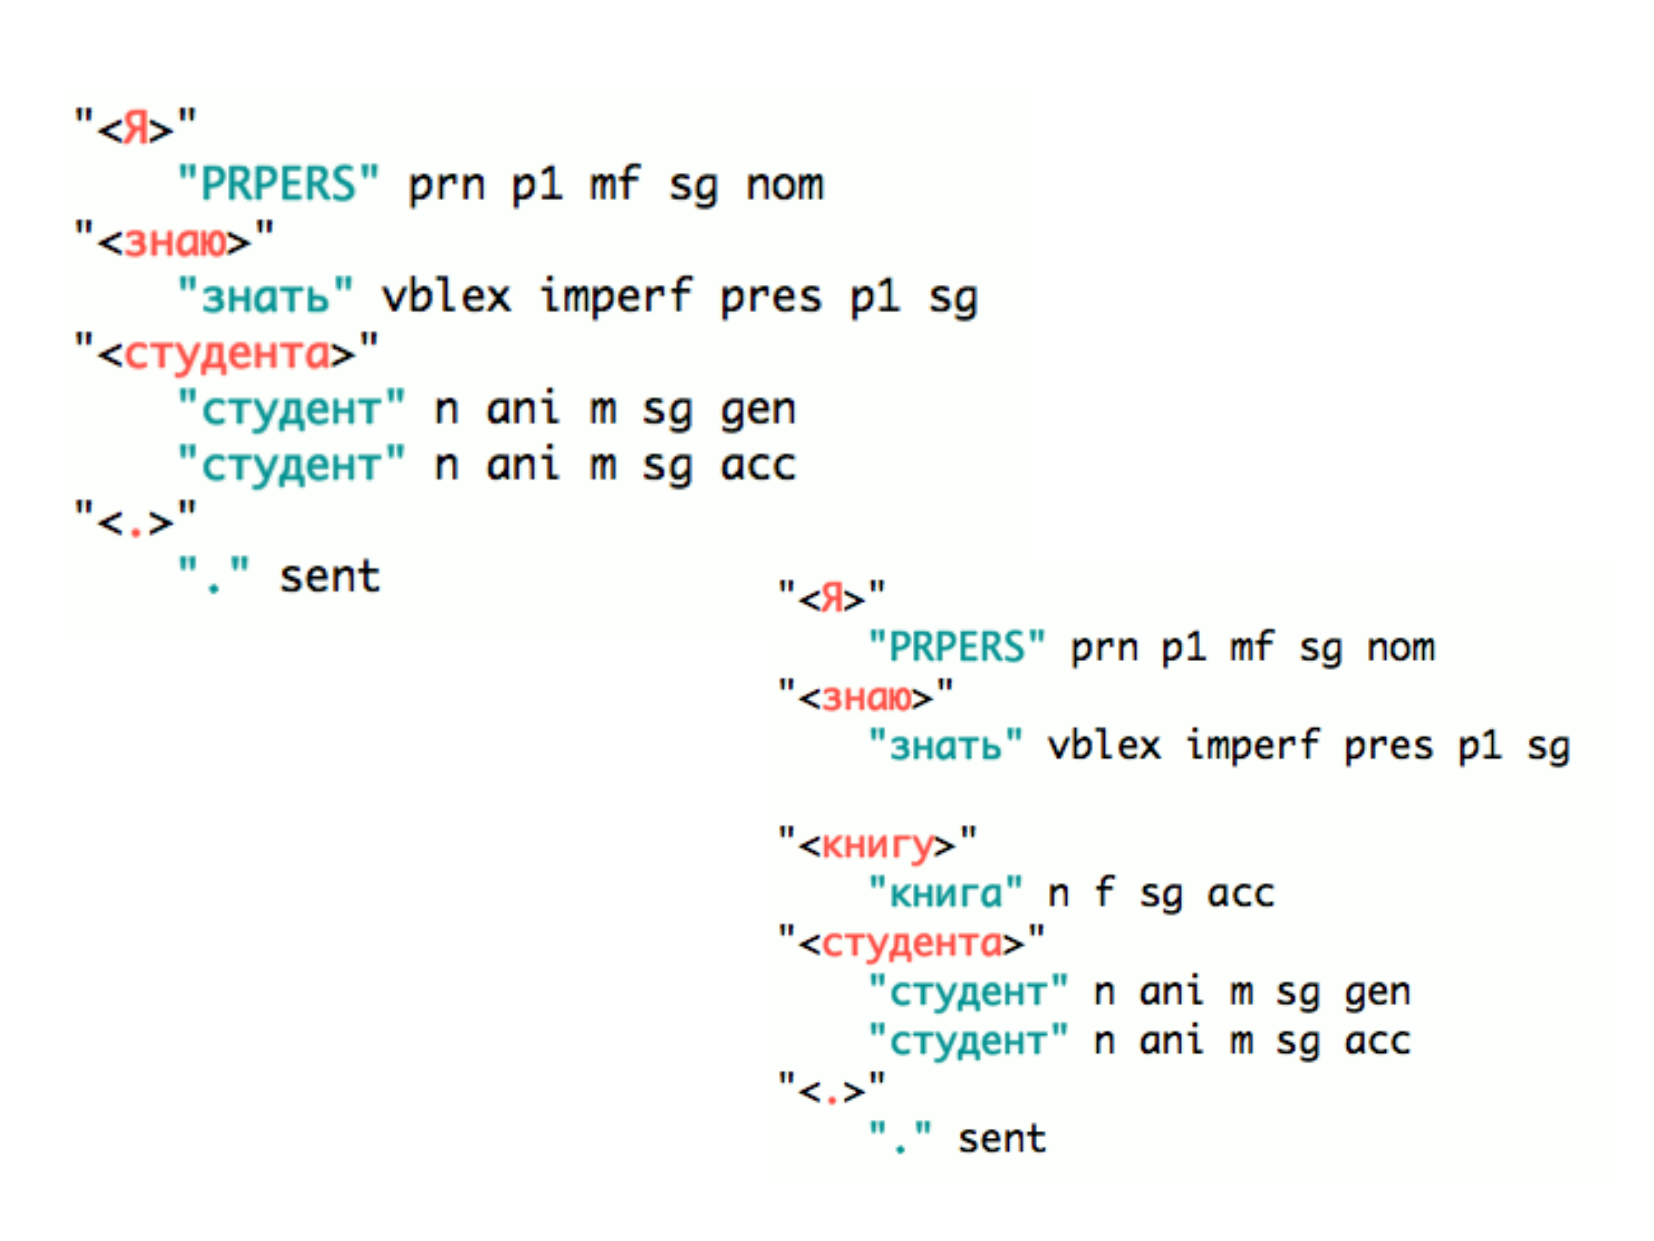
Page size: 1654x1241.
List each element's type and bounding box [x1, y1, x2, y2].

picture [59, 88, 1617, 1186]
